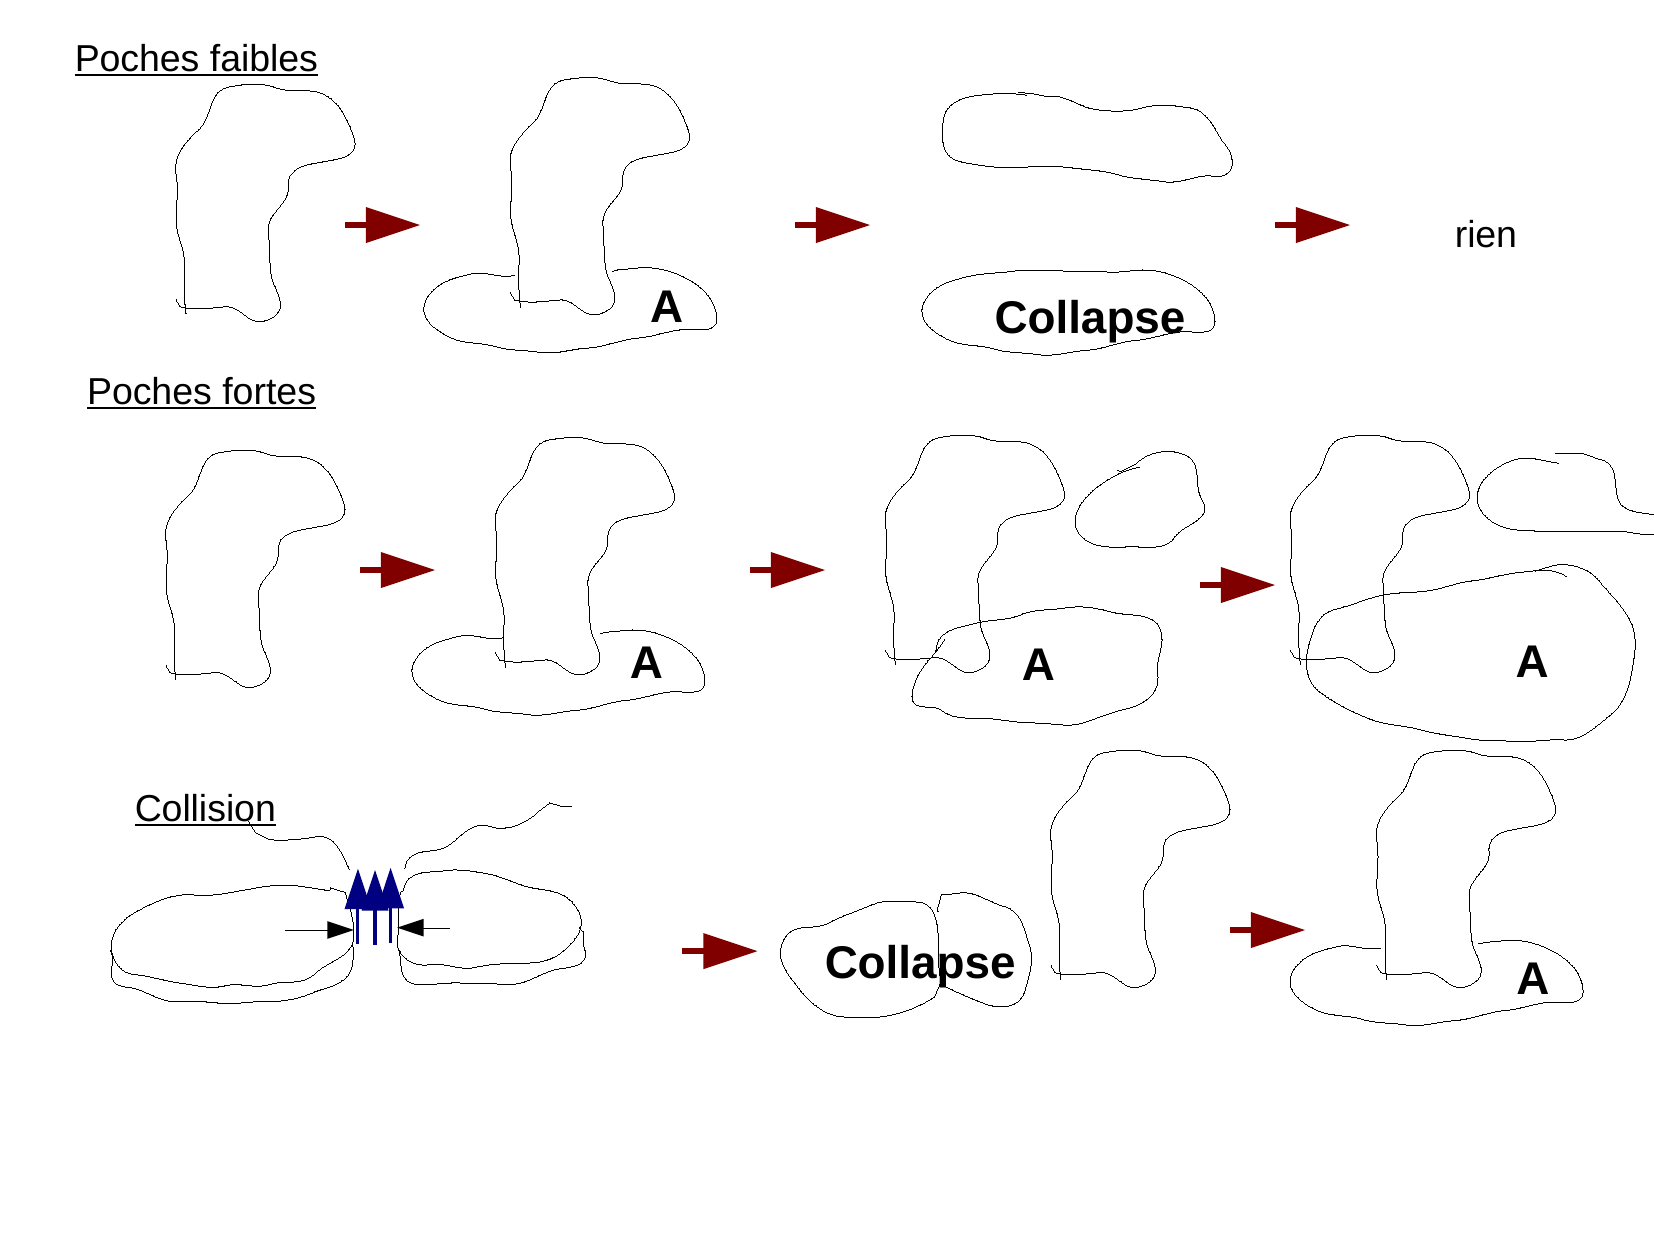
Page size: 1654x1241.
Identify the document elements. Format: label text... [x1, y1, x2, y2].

text_box Poches fortes [72, 363, 332, 421]
text_box Collapse [810, 930, 1031, 997]
text_box A [635, 273, 699, 340]
text_box rien [1440, 206, 1533, 264]
text_box Collapse [979, 285, 1201, 352]
text_box Collision [120, 780, 291, 837]
text_box Poches faibles [60, 30, 333, 87]
text_box A [1500, 628, 1564, 695]
text_box A [1007, 631, 1070, 698]
text_box A [1501, 945, 1565, 1012]
text_box A [615, 630, 678, 697]
